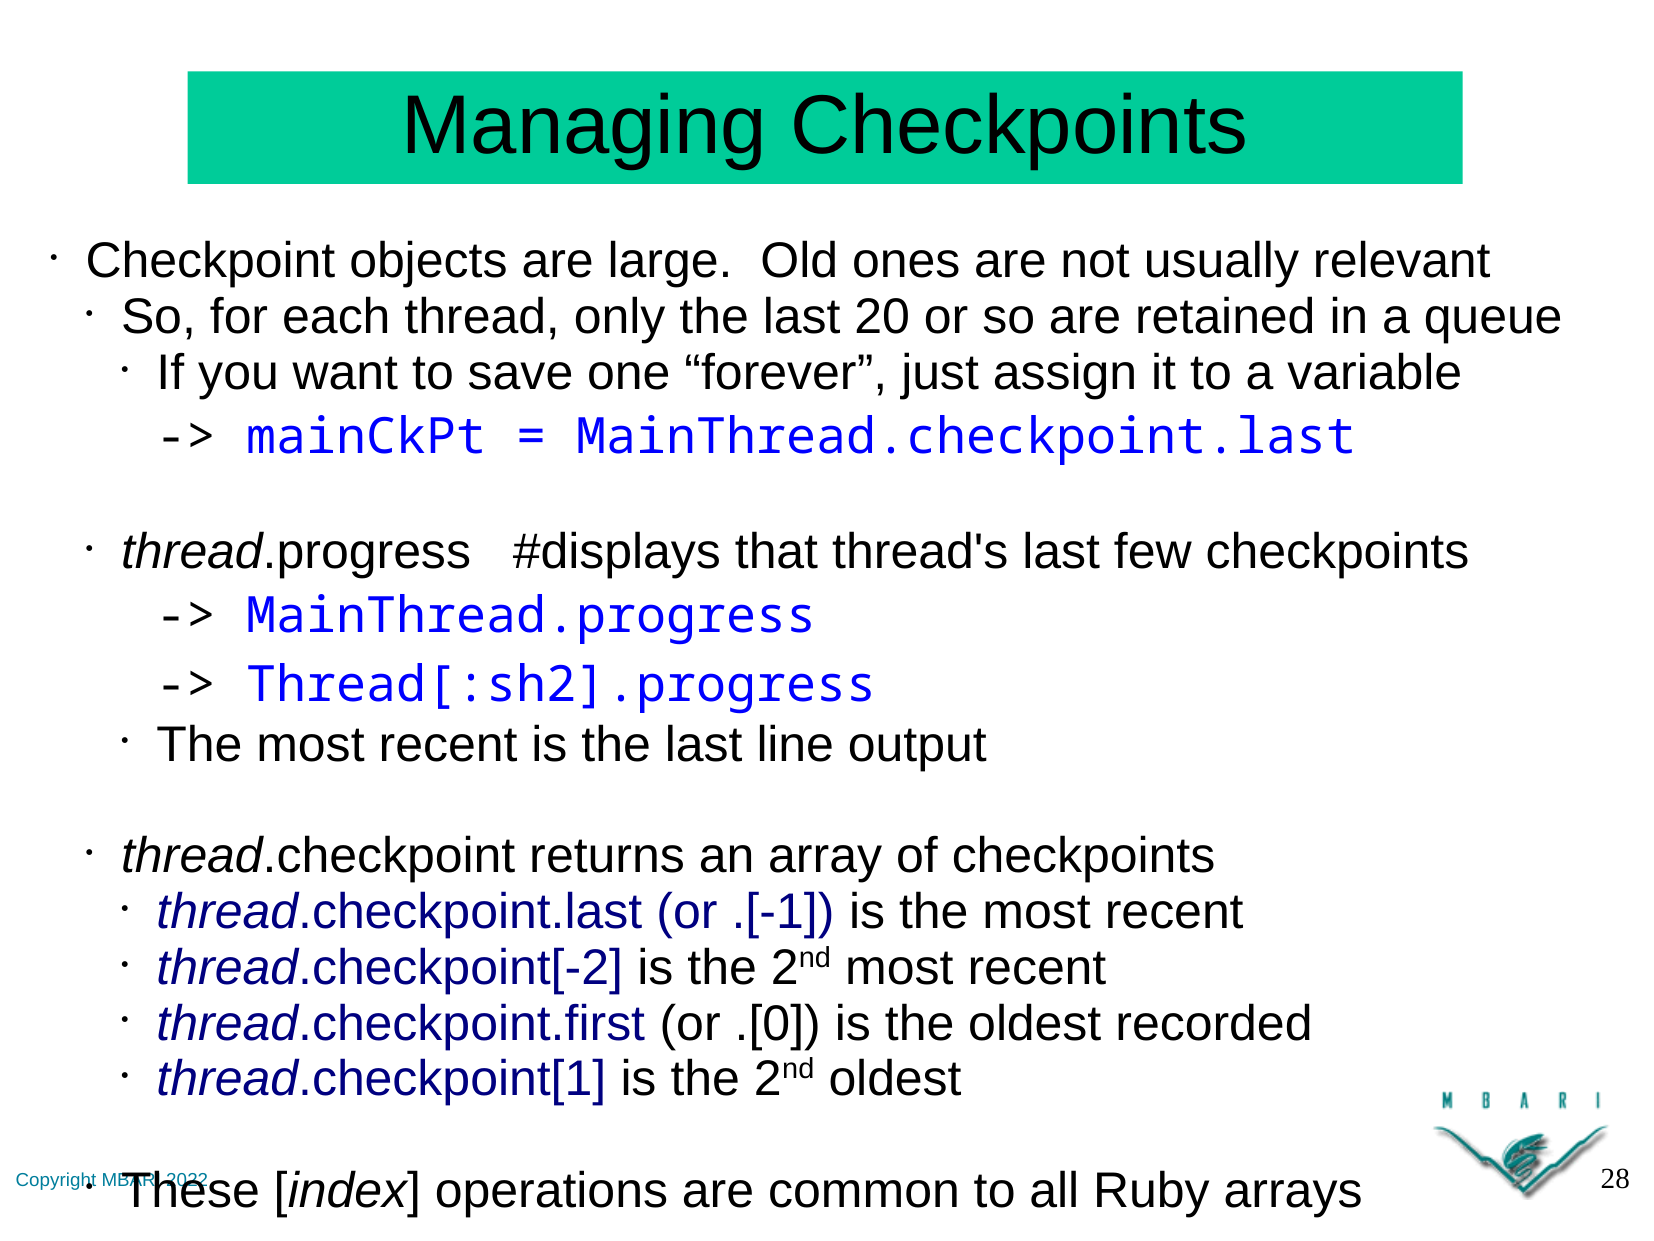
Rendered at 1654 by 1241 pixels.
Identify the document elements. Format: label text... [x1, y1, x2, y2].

text_box Checkpoint objects are large. Old ones are not usually relevant So, for each thread, only the last 20 or so are retained in a queue If you want to save one “forever”, just assign it to a variable -> mainCkPt = MainThread.checkpoint.last thread.progress #displays that thread's last few checkpoints -> MainThread.progress -> Thread[:sh2].progress The most recent is the last line output thread.checkpoint returns an array of checkpoints thread.checkpoint.last (or .[-1]) is the most recent thread.checkpoint[-2] is the 2nd most recent thread.checkpoint.first (or .[0]) is the oldest recorded thread.checkpoint[1] is the 2nd oldest These [index] operations are common to all Ruby arrays [0, 225, 1594, 1227]
picture [1594, 1091, 1613, 1200]
text_box Managing Checkpoints [187, 71, 1463, 184]
